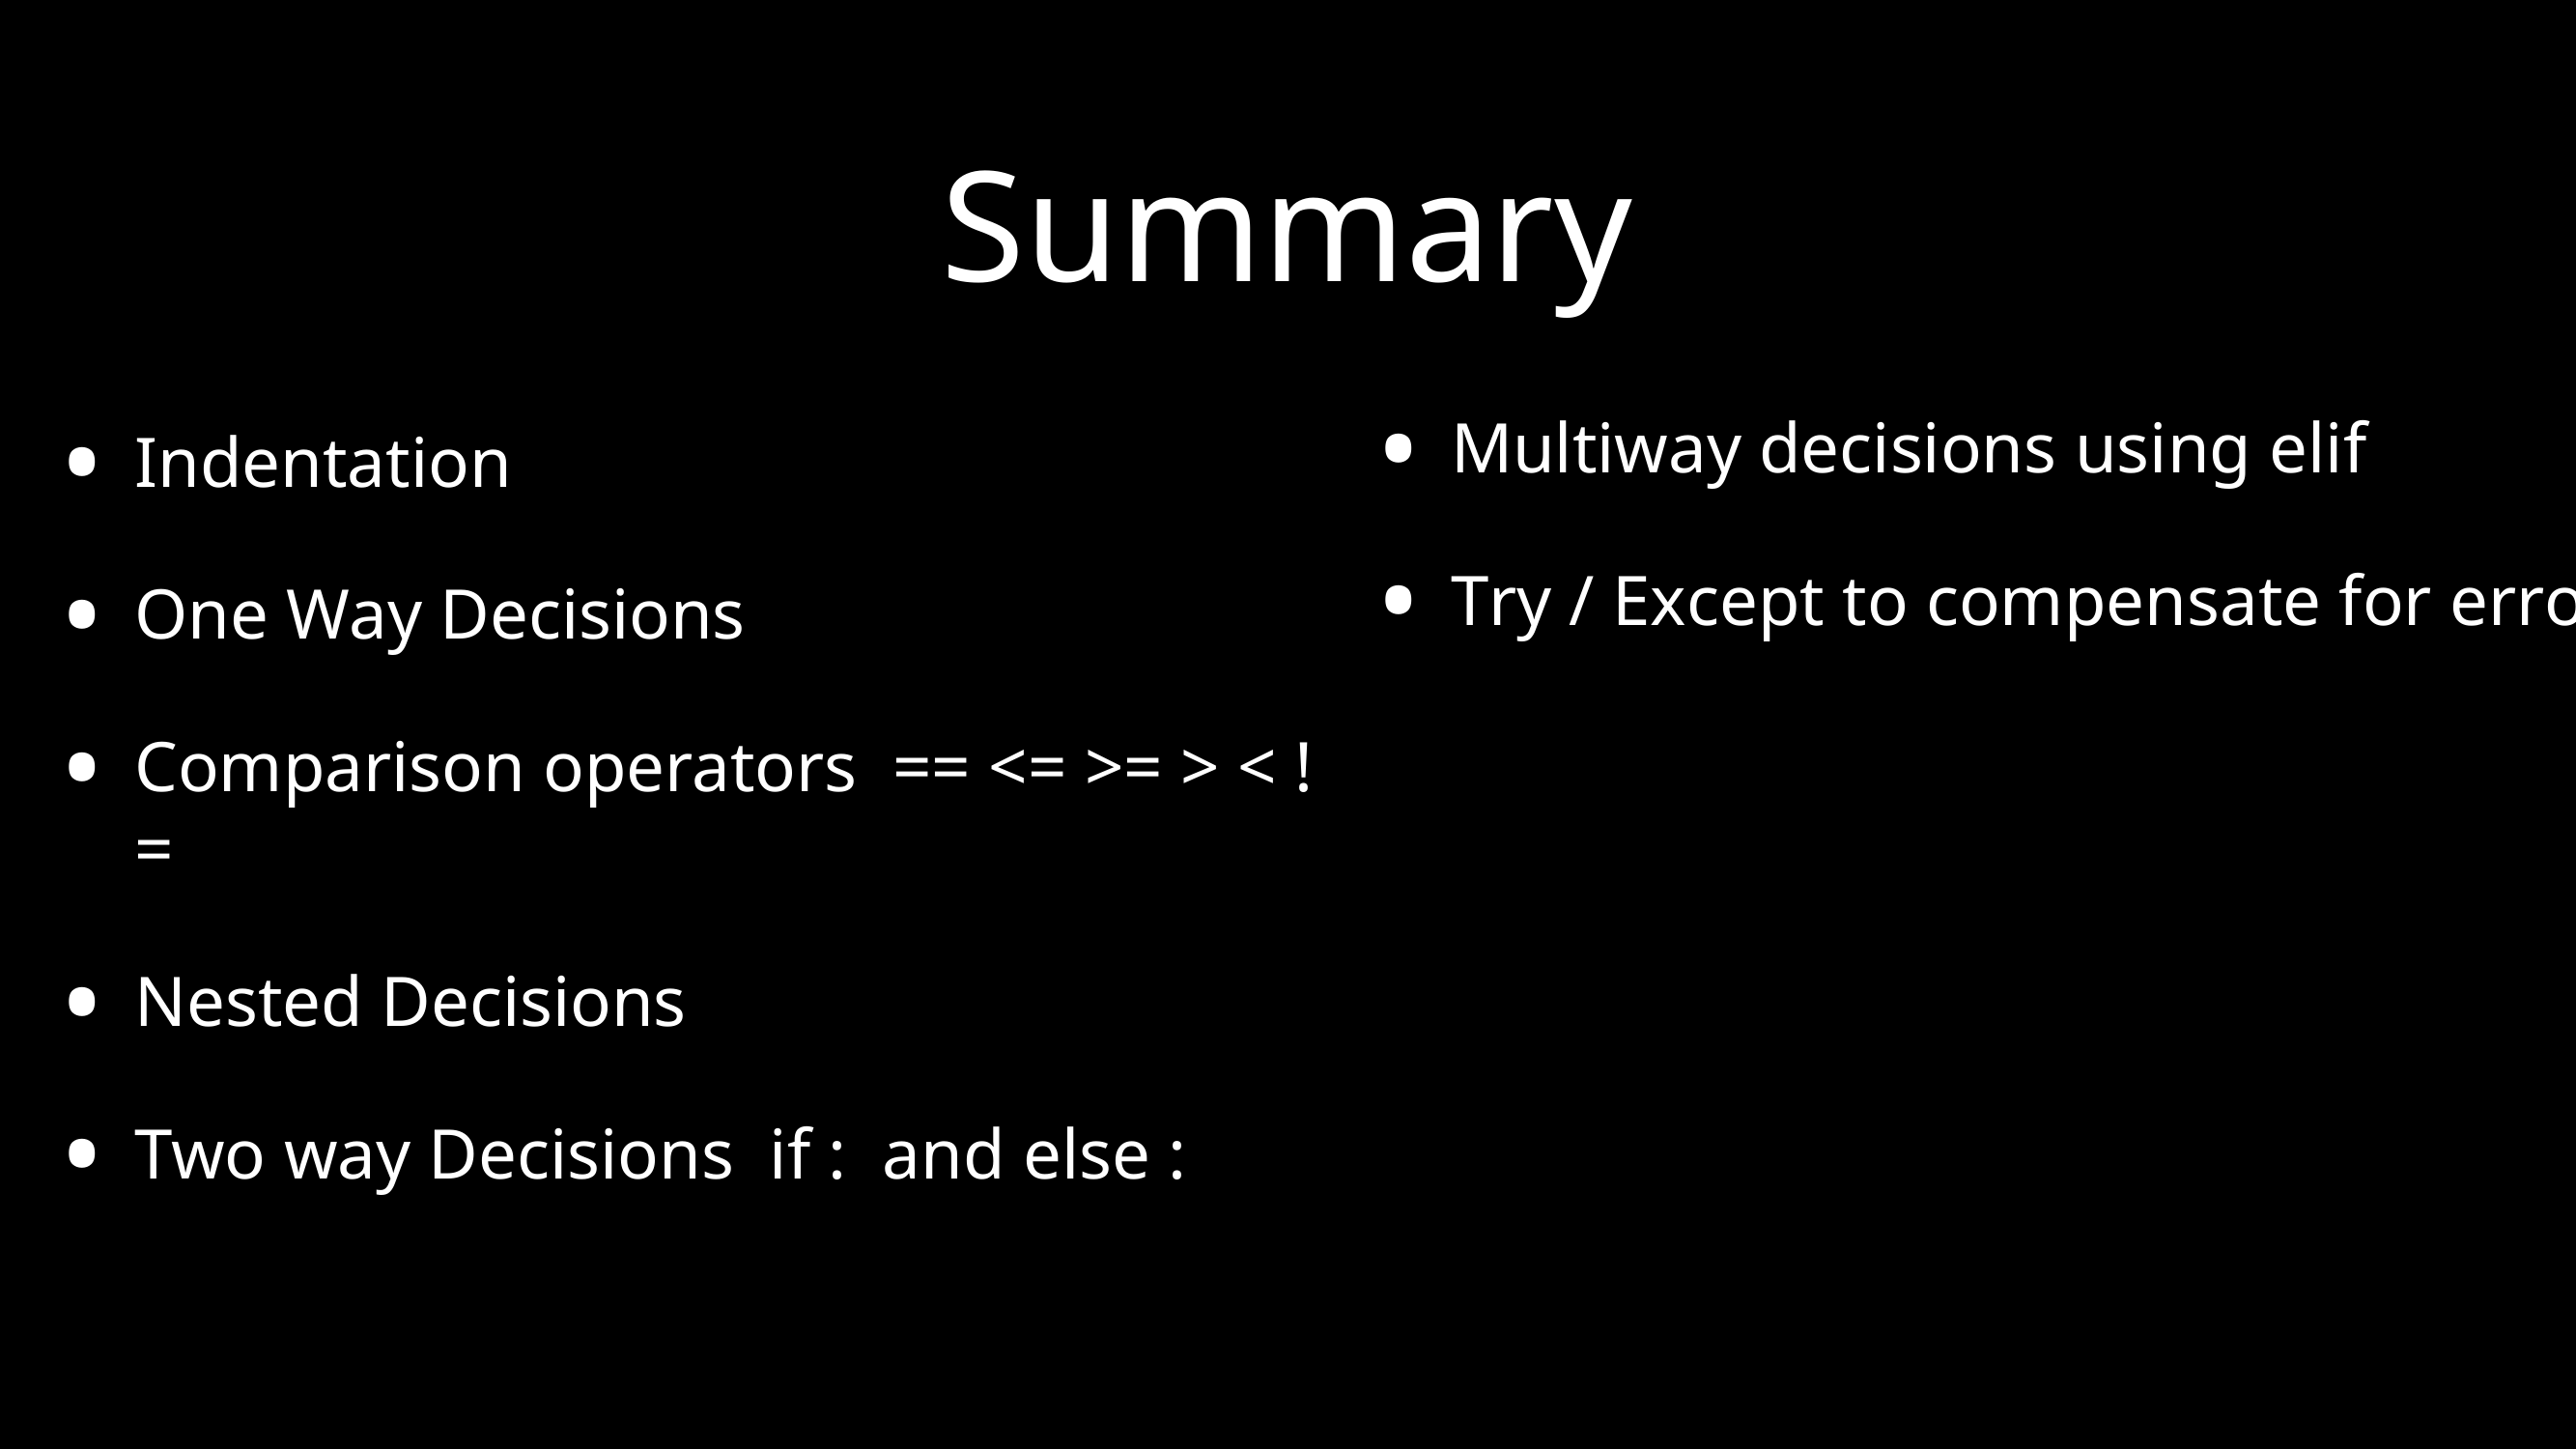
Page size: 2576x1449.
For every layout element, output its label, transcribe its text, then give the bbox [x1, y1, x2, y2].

title Summary [183, 38, 2392, 403]
list Indentation One Way Decisions Comparison operators == <= >= > < != Nested Decisions Two way Decisions if : and else : [19, 412, 1343, 1317]
text_box Multiway decisions using elif Try / Except to compensate for errors [1336, 398, 2576, 1302]
